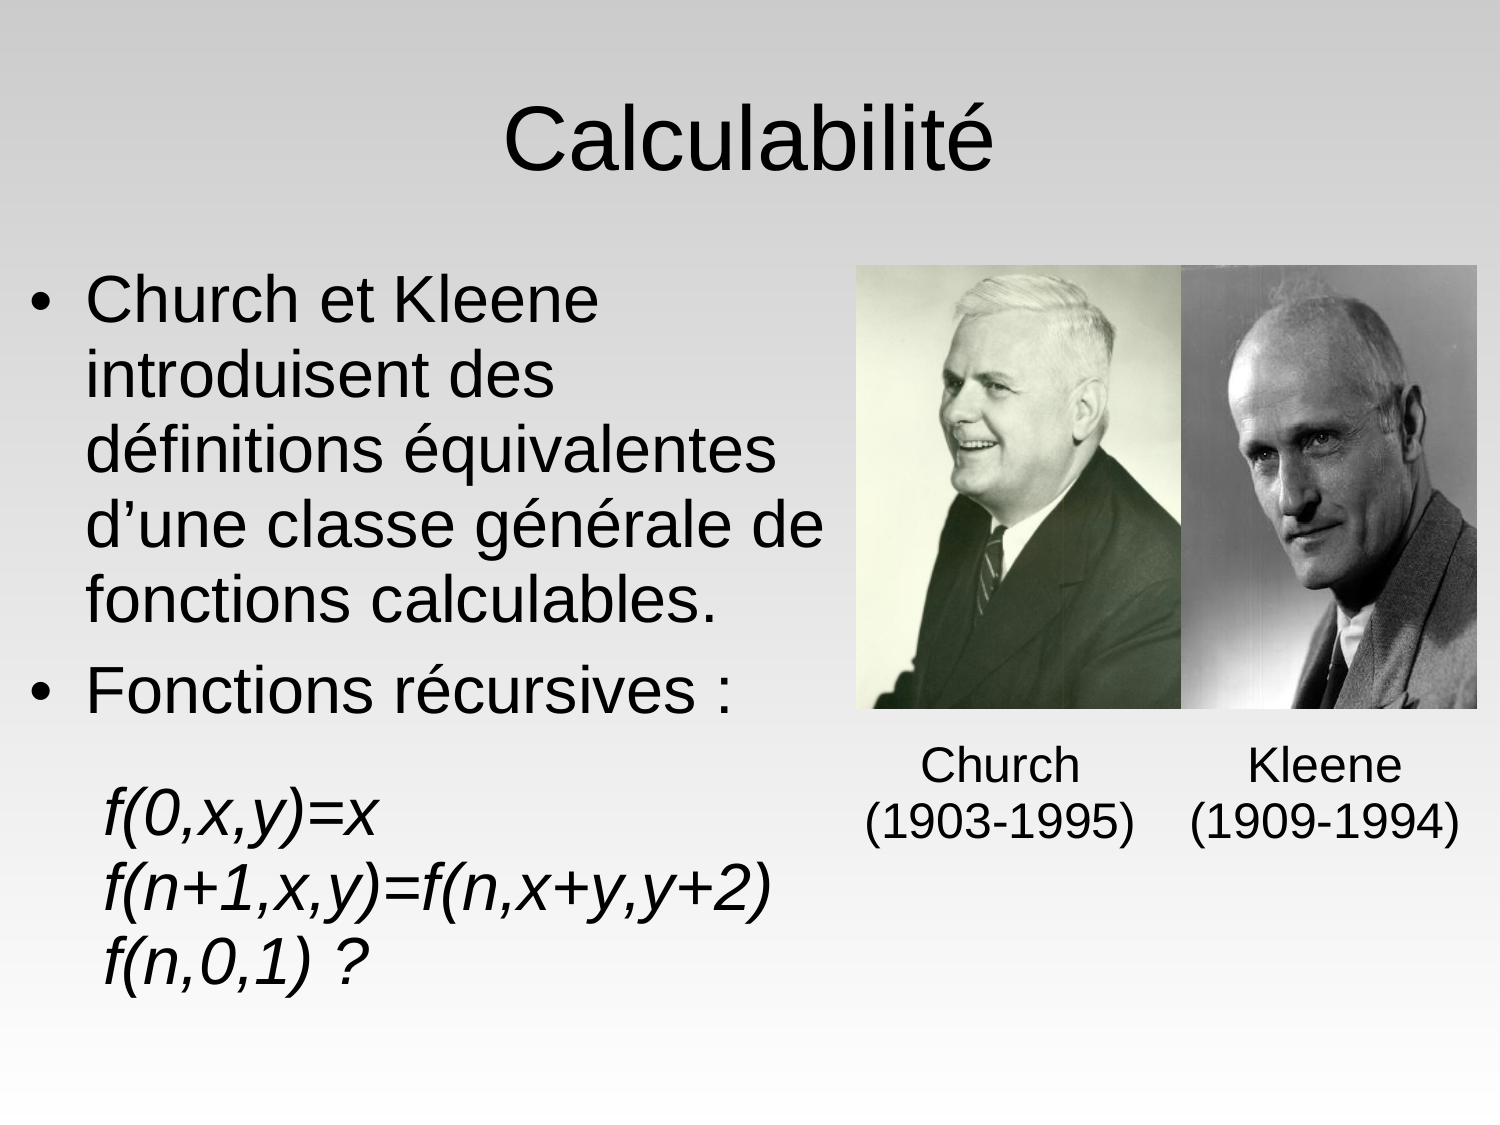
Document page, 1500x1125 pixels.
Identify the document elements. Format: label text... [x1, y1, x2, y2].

list Church et Kleene introduisent des définitions équivalentes d’une classe générale de fonctions calculables. Fonctions récursives : [29, 262, 857, 991]
picture [856, 265, 1477, 709]
text_box Kleene (1909-1994) [1174, 729, 1477, 857]
text_box f(0,x,y)=x f(n+1,x,y)=f(n,x+y,y+2) f(n,0,1) ? [88, 767, 791, 1007]
title Calculabilité [75, 28, 1426, 250]
text_box Church (1903-1995) [849, 729, 1152, 857]
